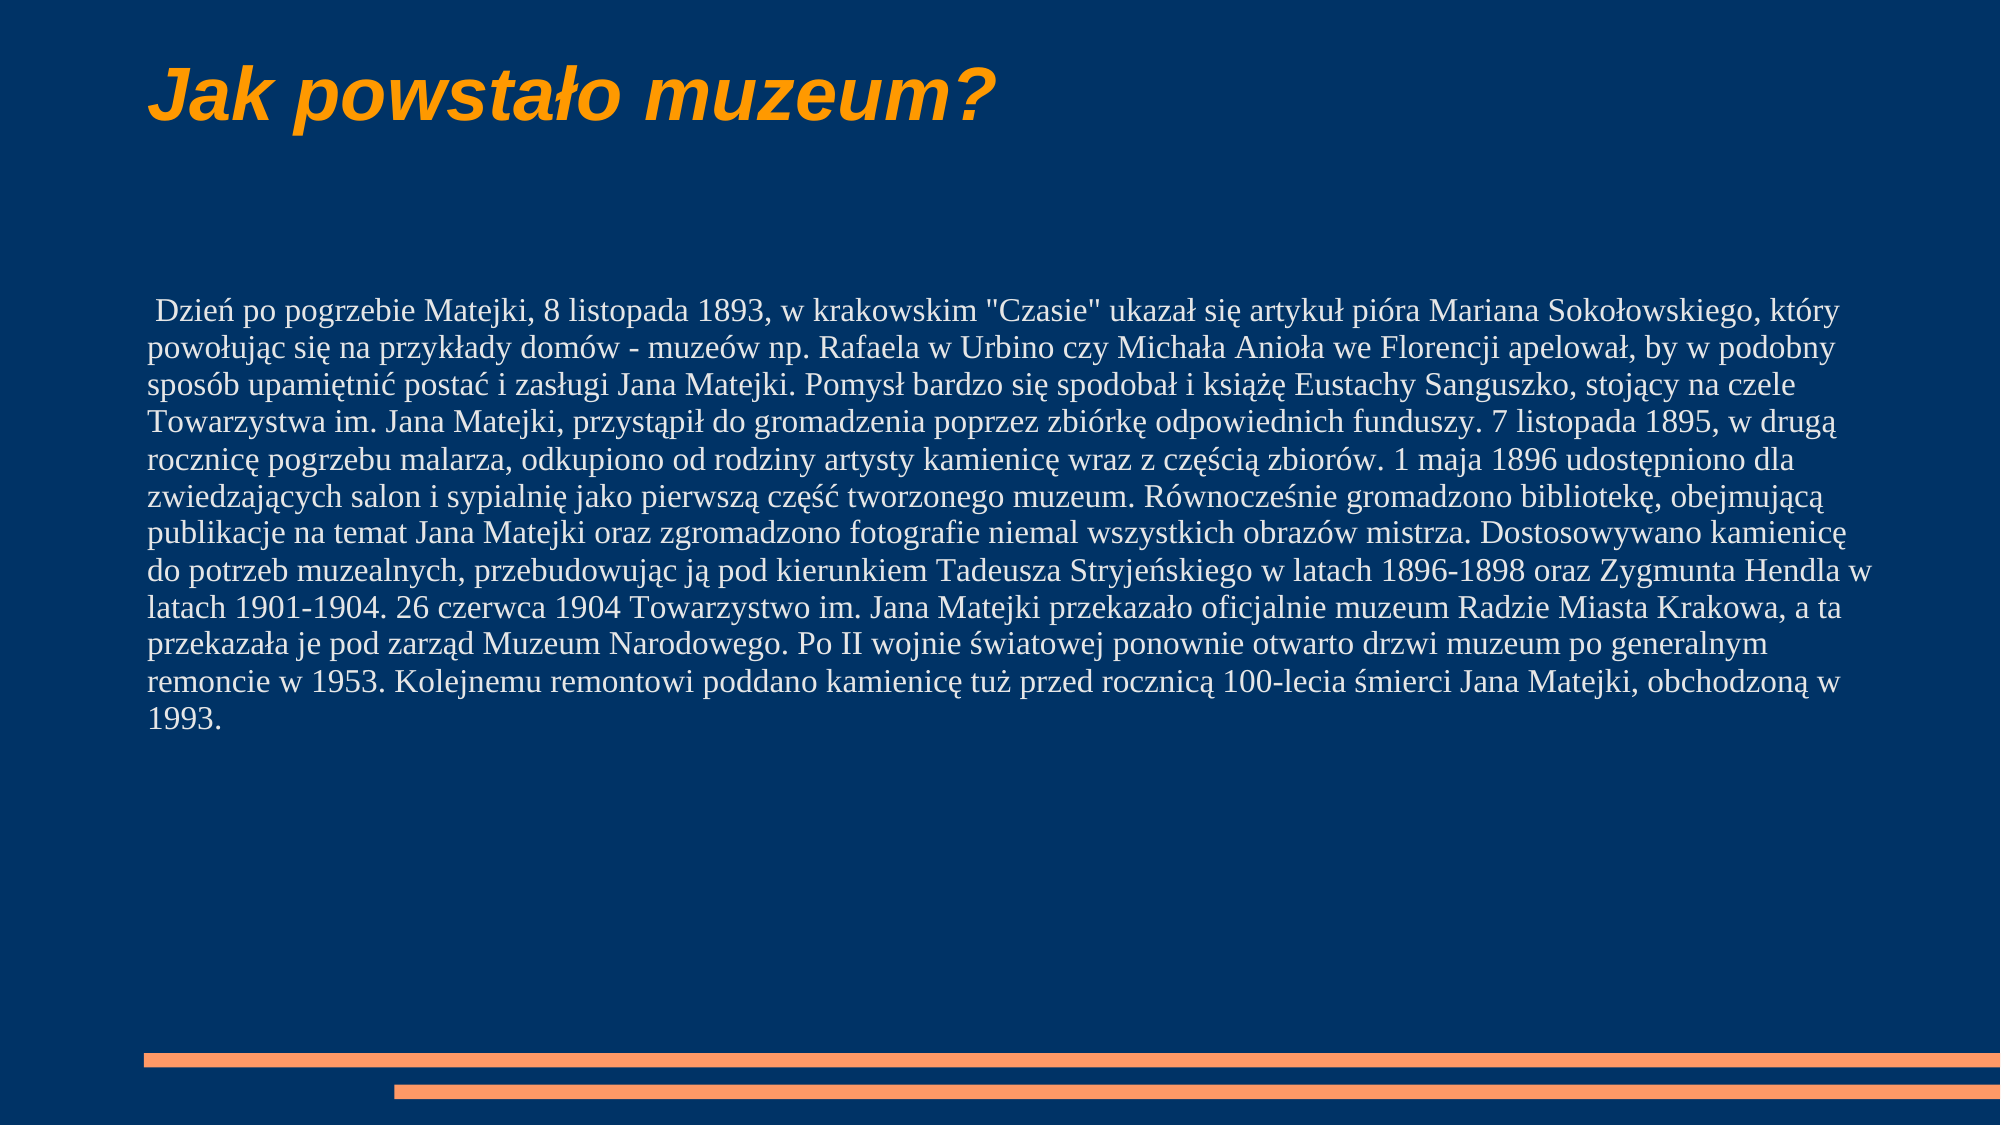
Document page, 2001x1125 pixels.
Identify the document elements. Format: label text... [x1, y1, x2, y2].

list Dzień po pogrzebie Matejki, 8 listopada 1893, w krakowskim "Czasie" ukazał się artykuł pióra Mariana Sokołowskiego, który powołując się na przykłady domów - muzeów np. Rafaela w Urbino czy Michała Anioła we Florencji apelował, by w podobny sposób upamiętnić postać i zasługi Jana Matejki. Pomysł bardzo się spodobał i książę Eustachy Sanguszko, stojący na czele Towarzystwa im. Jana Matejki, przystąpił do gromadzenia poprzez zbiórkę odpowiednich funduszy. 7 listopada 1895, w drugą rocznicę pogrzebu malarza, odkupiono od rodziny artysty kamienicę wraz z częścią zbiorów. 1 maja 1896 udostępniono dla zwiedzających salon i sypialnię jako pierwszą część tworzonego muzeum. Równocześnie gromadzono bibliotekę, obejmującą publikacje na temat Jana Matejki oraz zgromadzono fotografie niemal wszystkich obrazów mistrza. Dostosowywano kamienicę do potrzeb muzealnych, przebudowując ją pod kierunkiem Tadeusza Stryjeńskiego w latach 1896-1898 oraz Zygmunta Hendla w latach 1901-1904. 26 czerwca 1904 Towarzystwo im. Jana Matejki przekazało oficjalnie muzeum Radzie Miasta Krakowa, a ta przekazała je pod zarząd Muzeum Narodowego. Po II wojnie światowej ponownie otwarto drzwi muzeum po generalnym remoncie w 1953. Kolejnemu remontowi poddano kamienicę tuż przed rocznicą 100-lecia śmierci Jana Matejki, obchodzoną w 1993. [146, 292, 1888, 1027]
title Jak powstało muzeum? [146, 41, 1855, 230]
